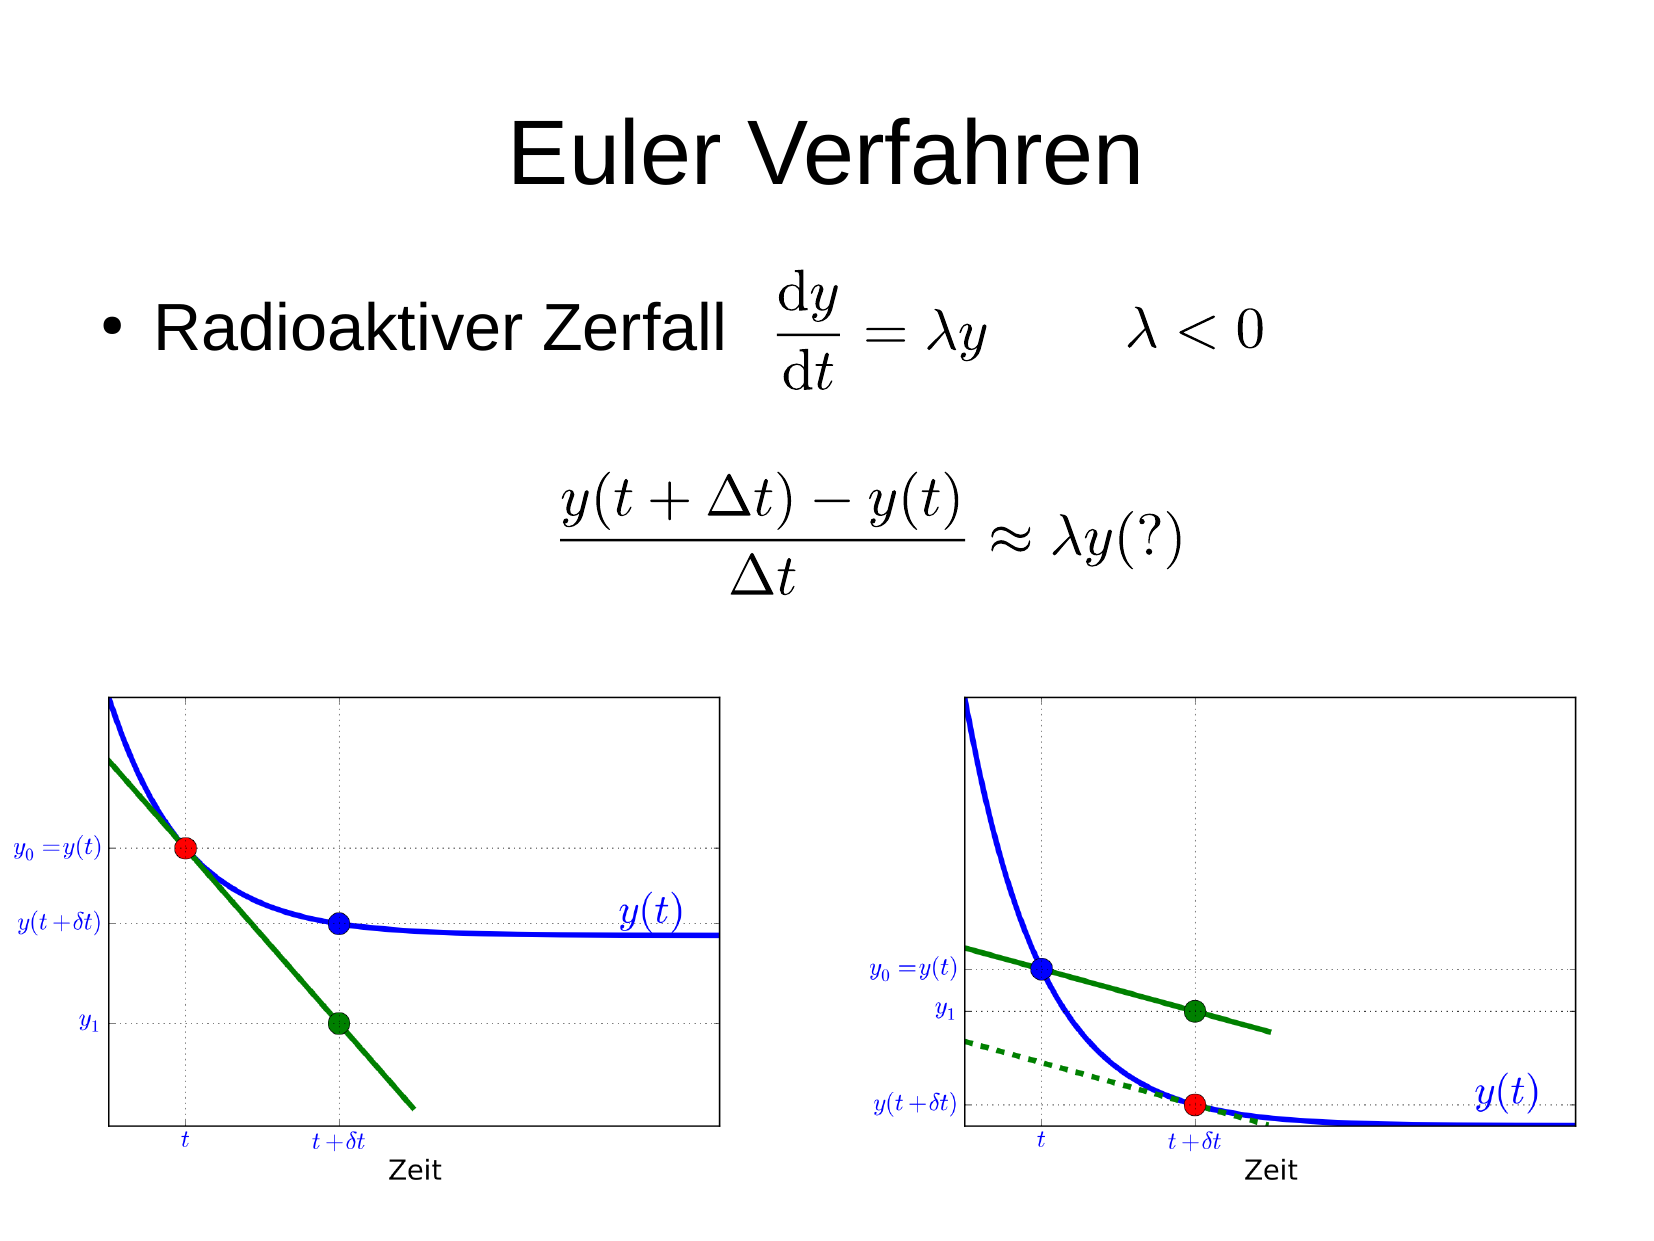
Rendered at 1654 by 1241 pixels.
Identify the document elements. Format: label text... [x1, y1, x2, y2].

picture [10, 638, 798, 1229]
text_box [560, 471, 1187, 596]
text_box [776, 269, 989, 390]
text_box [1124, 306, 1265, 350]
list Radioaktiver Zerfall [82, 290, 1571, 1094]
title Euler Verfahren [82, 49, 1571, 257]
picture [866, 638, 1654, 1229]
